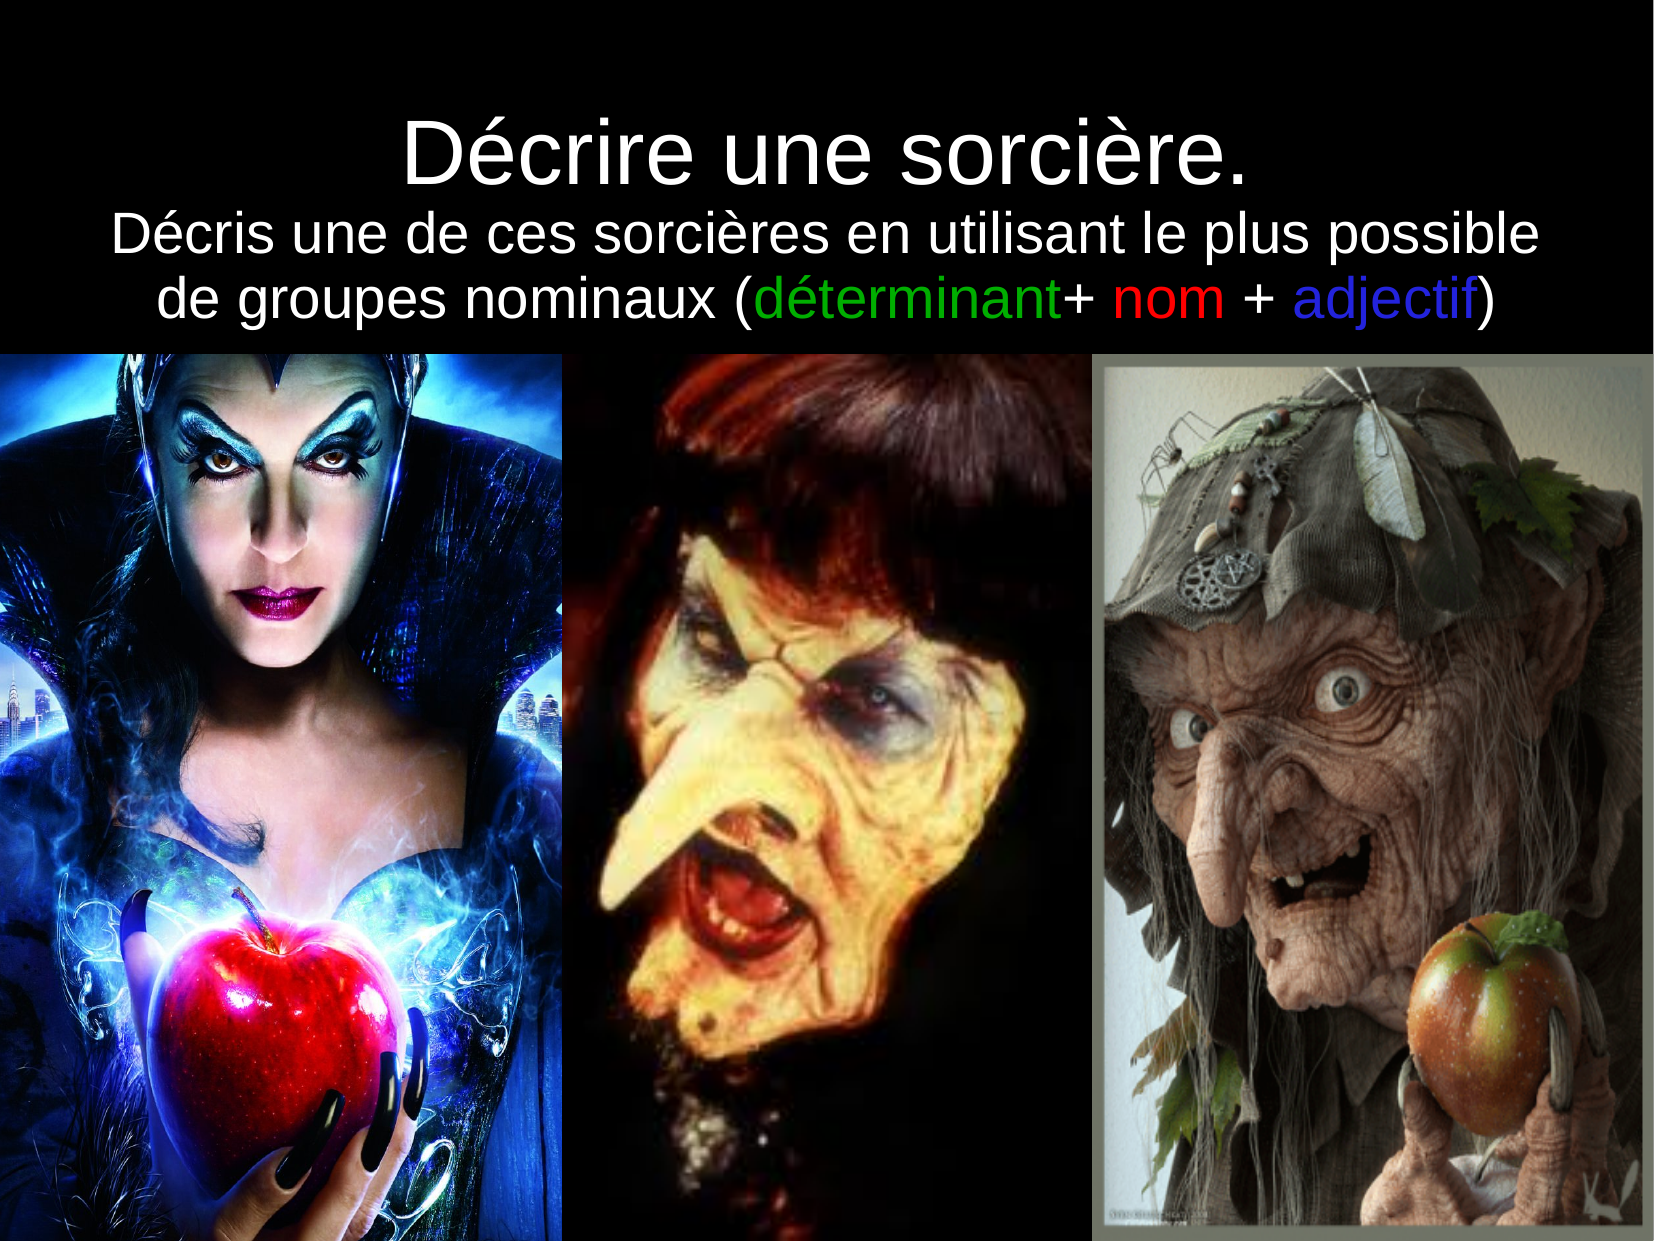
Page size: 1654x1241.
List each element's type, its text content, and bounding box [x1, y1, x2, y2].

subtitle Décris une de ces sorcières en utilisant le plus possible de groupes nominaux (déterminant+ nom + adjectif) [82, 201, 1571, 354]
picture [0, 354, 1654, 1241]
title Décrire une sorcière. [82, 49, 1571, 201]
